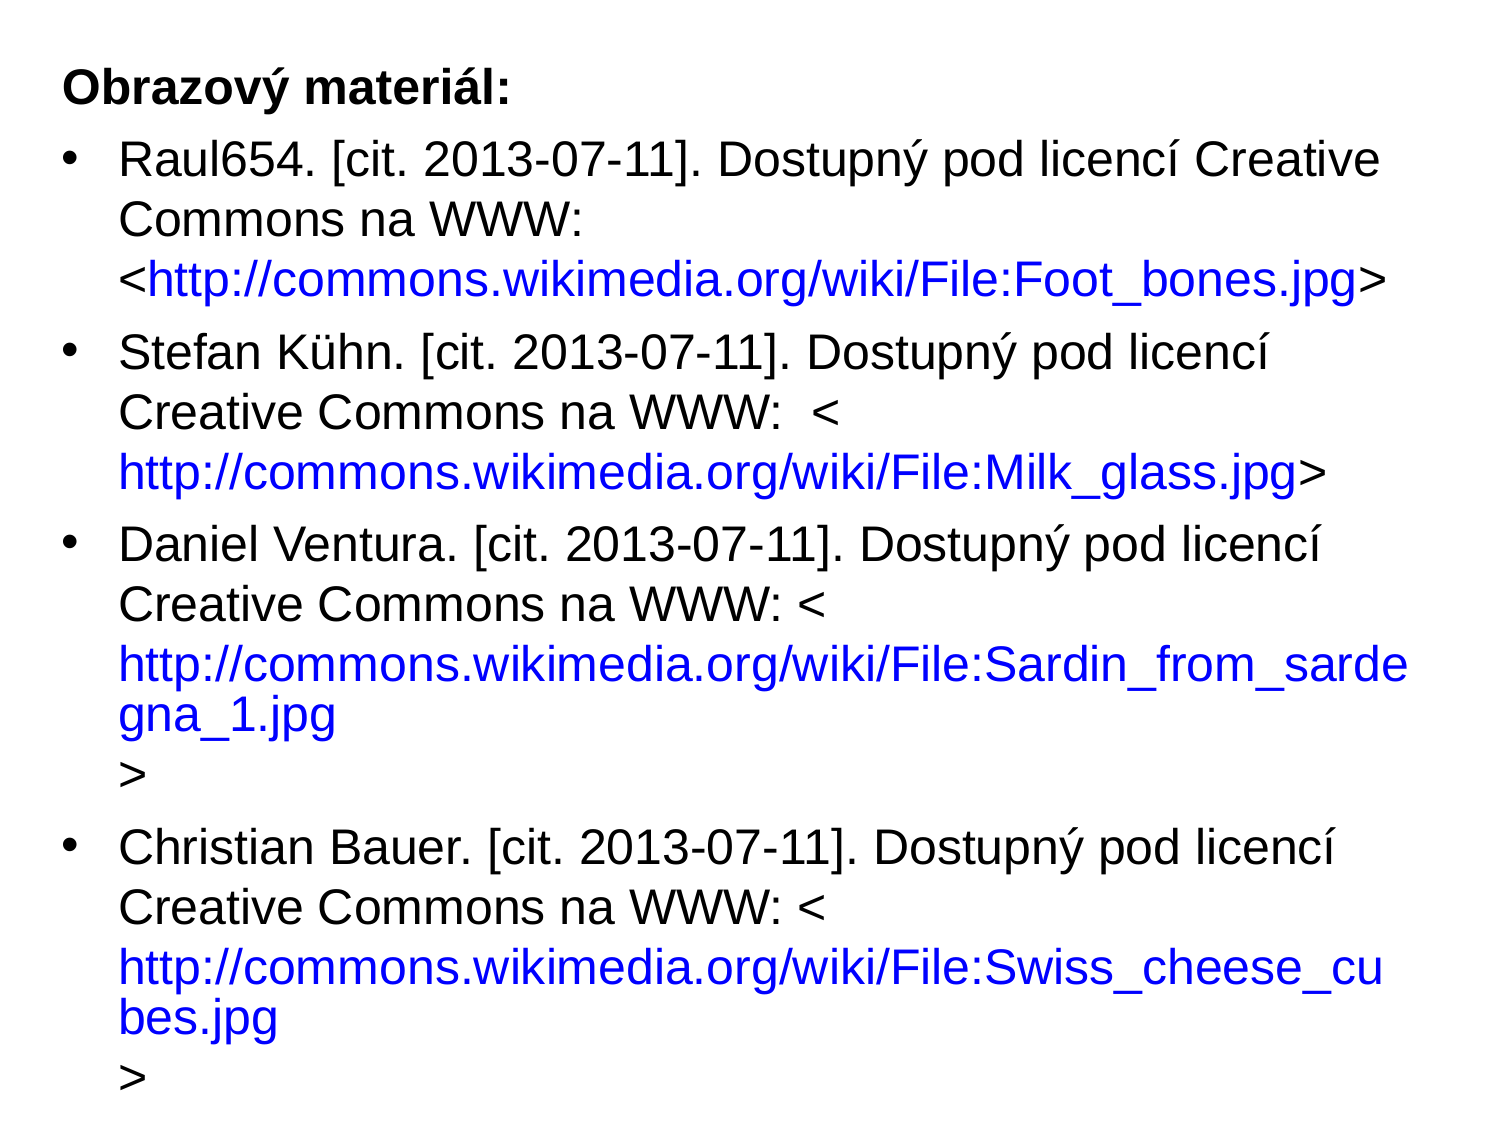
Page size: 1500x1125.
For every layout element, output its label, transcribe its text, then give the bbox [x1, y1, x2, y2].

list Obrazový materiál: Raul654. [cit. 2013-07-11]. Dostupný pod licencí Creative Commons na WWW: <http://commons.wikimedia.org/wiki/File:Foot_bones.jpg> Stefan Kühn. [cit. 2013-07-11]. Dostupný pod licencí Creative Commons na WWW: <http://commons.wikimedia.org/wiki/File:Milk_glass.jpg> Daniel Ventura. [cit. 2013-07-11]. Dostupný pod licencí Creative Commons na WWW: <http://commons.wikimedia.org/wiki/File:Sardin_from_sardegna_1.jpg> Christian Bauer. [cit. 2013-07-11]. Dostupný pod licencí Creative Commons na WWW: <http://commons.wikimedia.org/wiki/File:Swiss_cheese_cubes.jpg> [46, 46, 1427, 1125]
